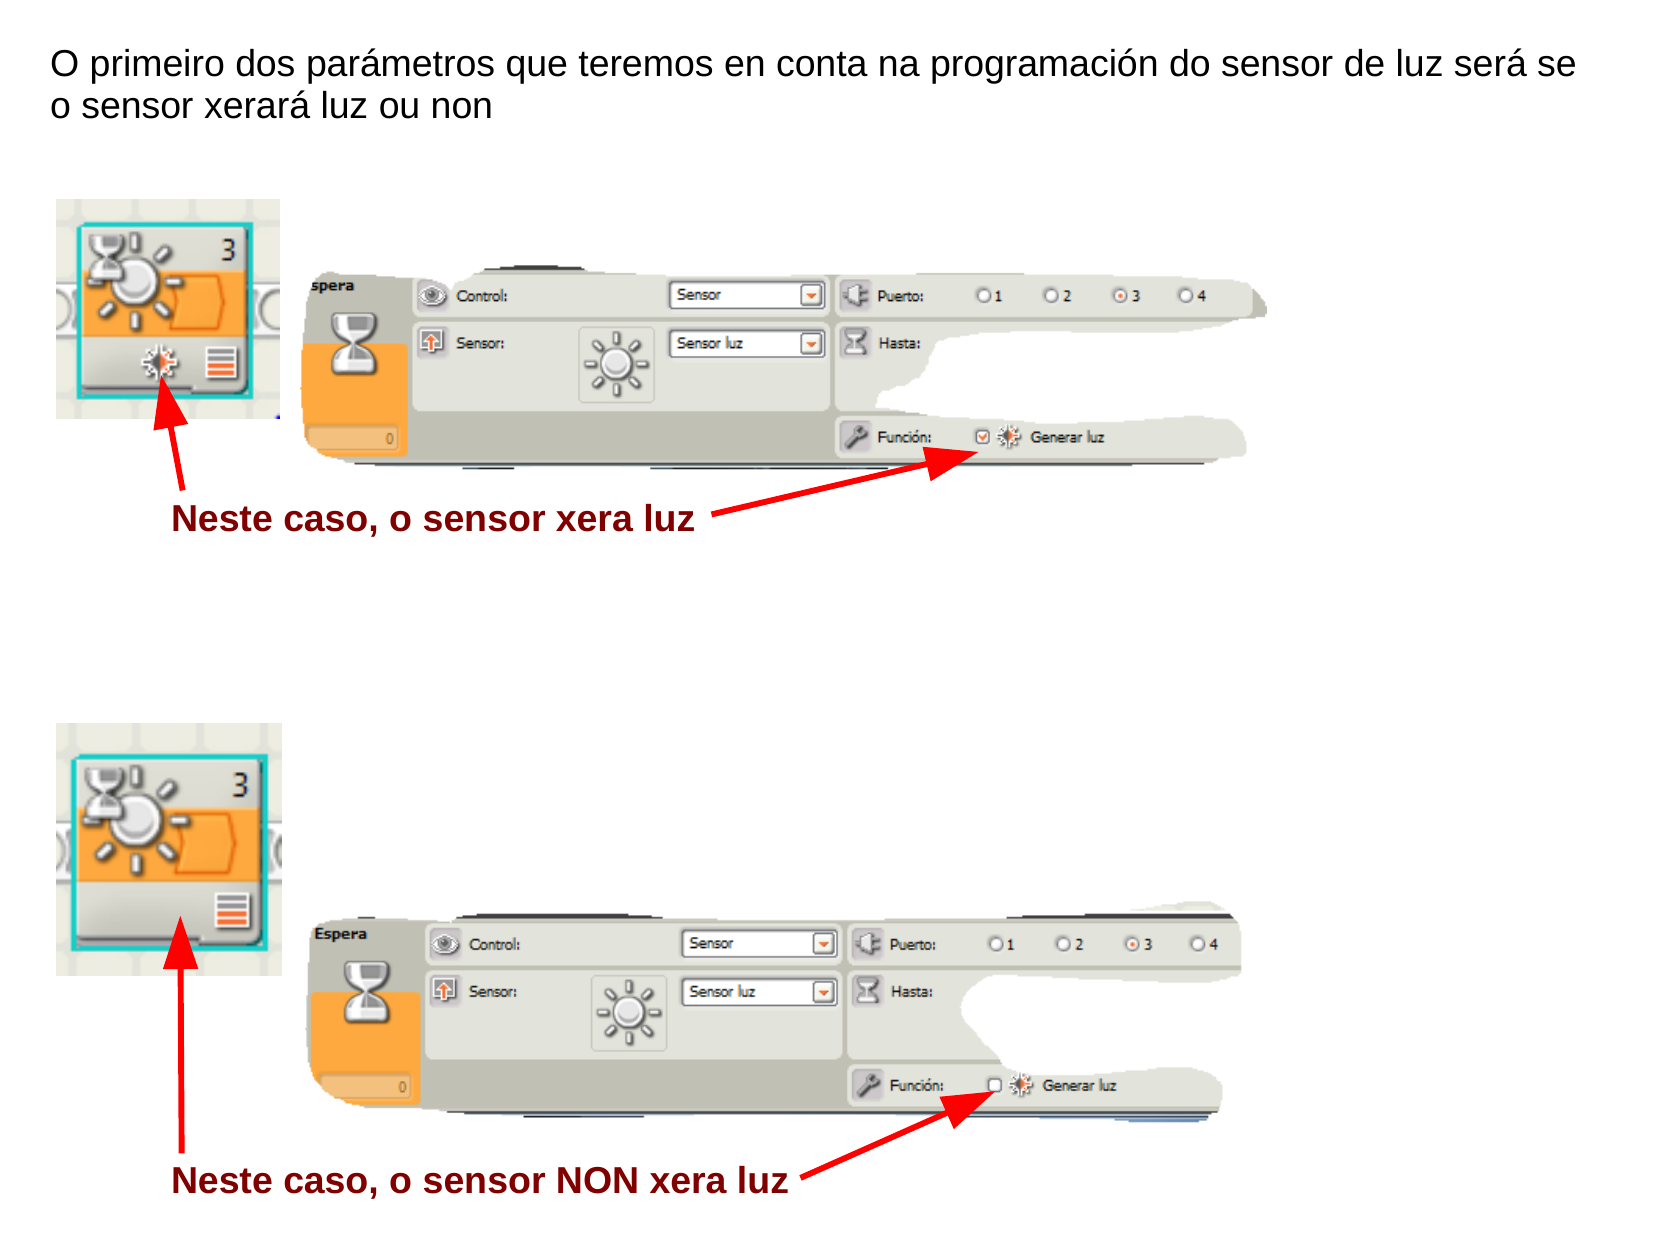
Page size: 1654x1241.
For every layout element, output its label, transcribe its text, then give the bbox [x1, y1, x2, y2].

picture [305, 900, 1243, 1124]
picture [300, 264, 1267, 471]
picture [56, 199, 280, 419]
picture [56, 723, 282, 976]
text_box O primeiro dos parámetros que teremos en conta na programación do sensor de luz será se o sensor xerará luz ou non [35, 35, 1607, 134]
text_box Neste caso, o sensor NON xera luz [156, 1151, 839, 1241]
picture [932, 1116, 951, 1124]
text_box Neste caso, o sensor xera luz [156, 490, 746, 547]
